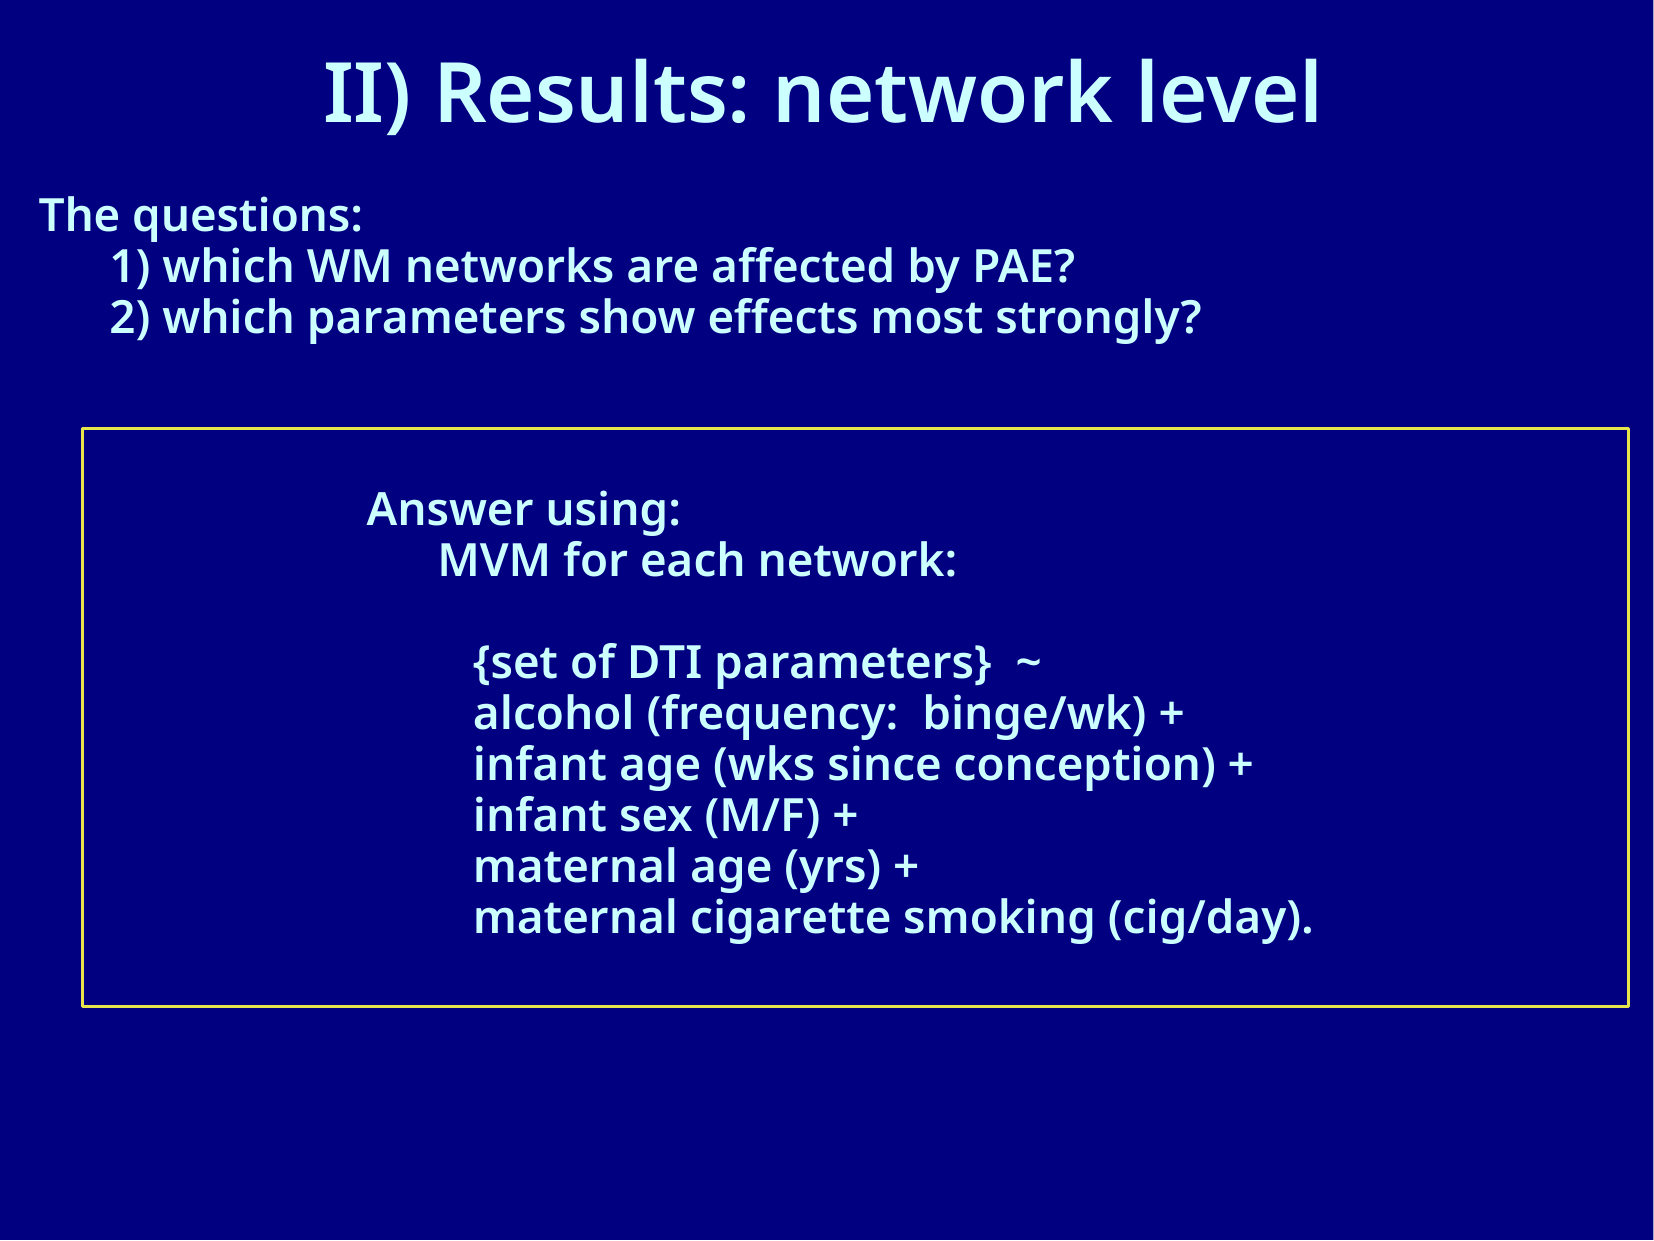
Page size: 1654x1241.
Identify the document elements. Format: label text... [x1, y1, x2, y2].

text_box The questions: 1) which WM networks are affected by PAE? 2) which parameters show effects most strongly? [23, 179, 1654, 298]
text_box Answer using: MVM for each network: {set of DTI parameters} ~ alcohol (frequency: binge/wk) + infant age (wks since conception) + infant sex (M/F) + maternal age (yrs) + maternal cigarette smoking (cig/day). [351, 473, 1371, 953]
title II) Results: network level [0, 23, 1654, 160]
